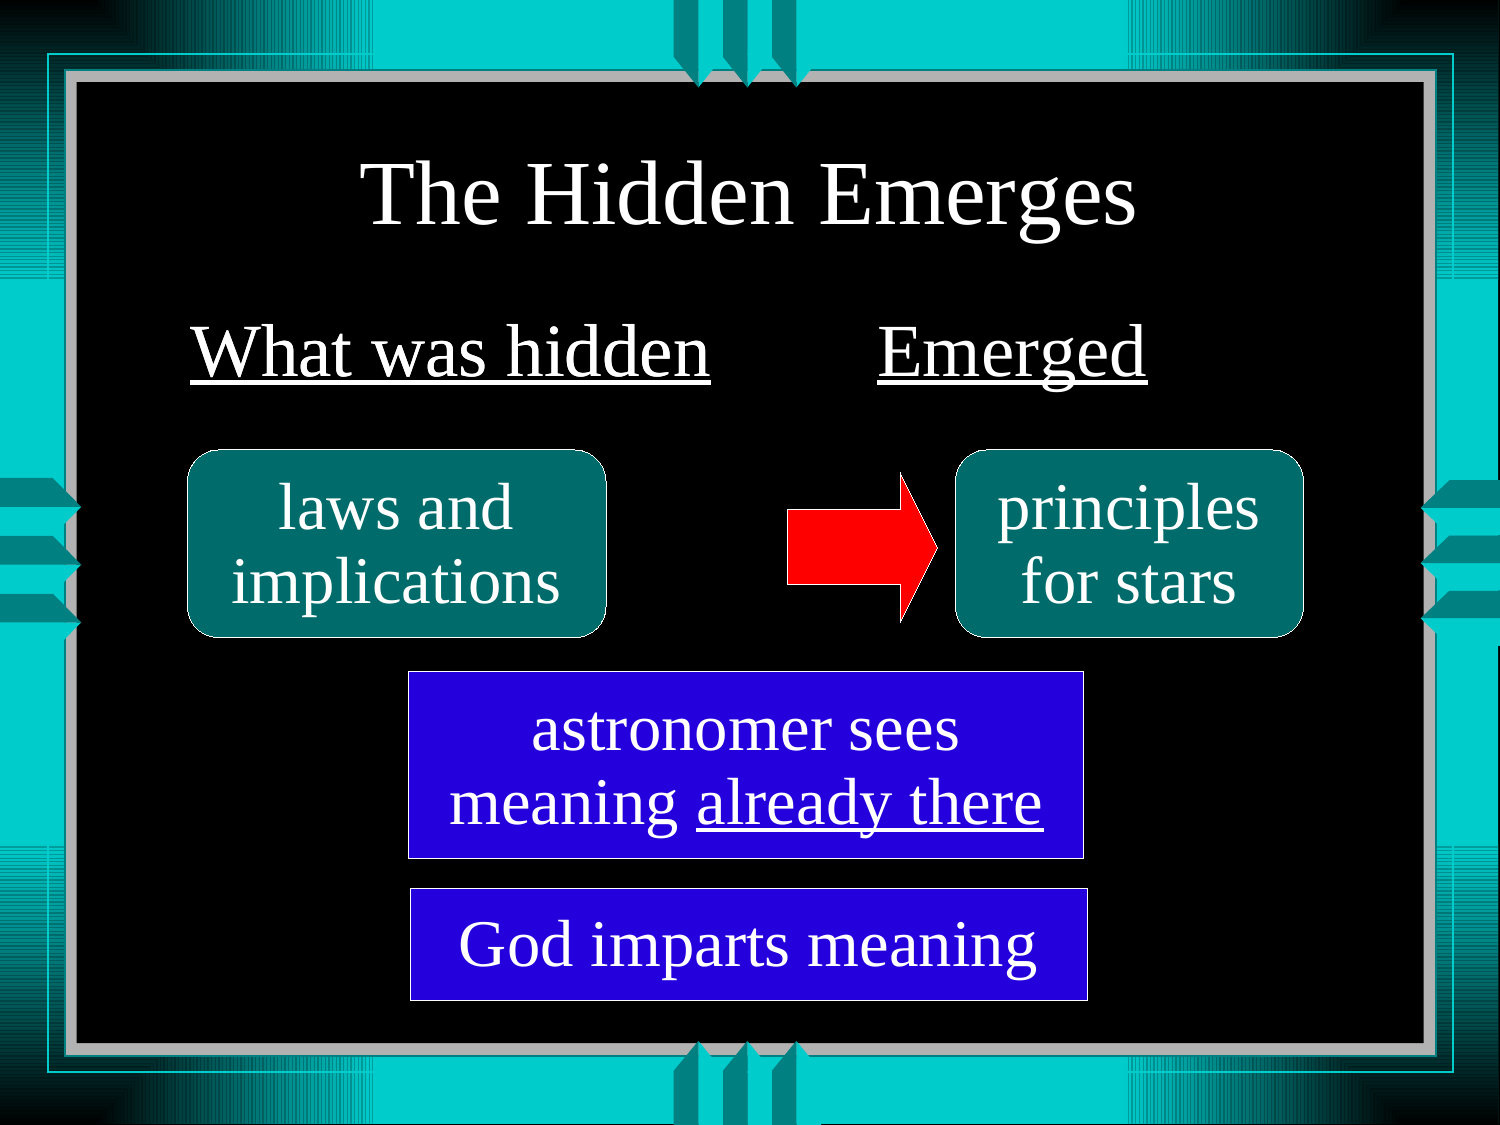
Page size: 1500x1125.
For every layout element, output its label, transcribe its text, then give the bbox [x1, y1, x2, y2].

text_box Emerged [862, 302, 1463, 400]
text_box principles for stars [955, 449, 1304, 638]
text_box What was hidden [175, 302, 776, 400]
title The Hidden Emerges [112, 99, 1388, 288]
text_box laws and implications [187, 449, 607, 638]
text_box [787, 472, 938, 623]
text_box God imparts meaning [410, 888, 1088, 1001]
text_box astronomer sees meaning already there [408, 671, 1084, 859]
